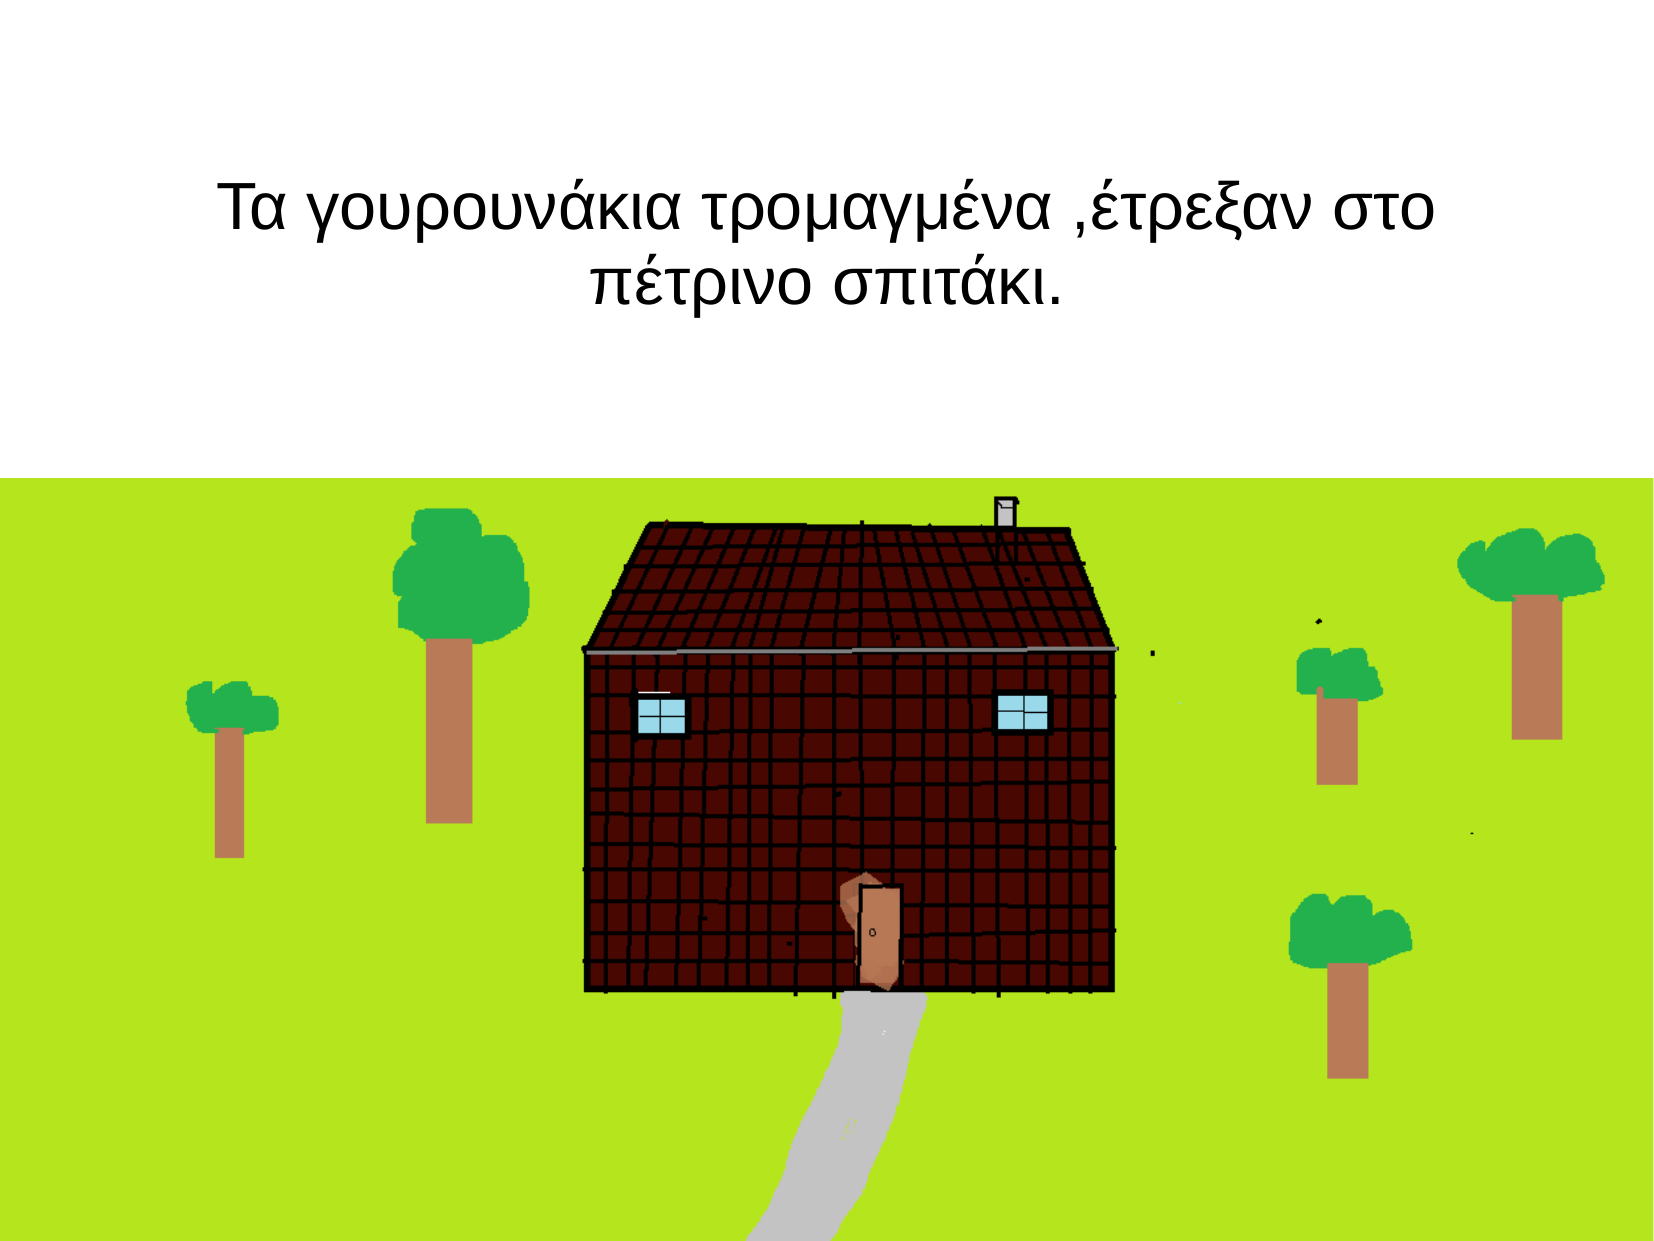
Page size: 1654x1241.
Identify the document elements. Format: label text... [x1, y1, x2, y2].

subtitle Τα γουρουνάκια τρομαγμένα ,έτρεξαν στο πέτρινο σπιτάκι. [82, 0, 1571, 478]
picture [0, 478, 1654, 1241]
